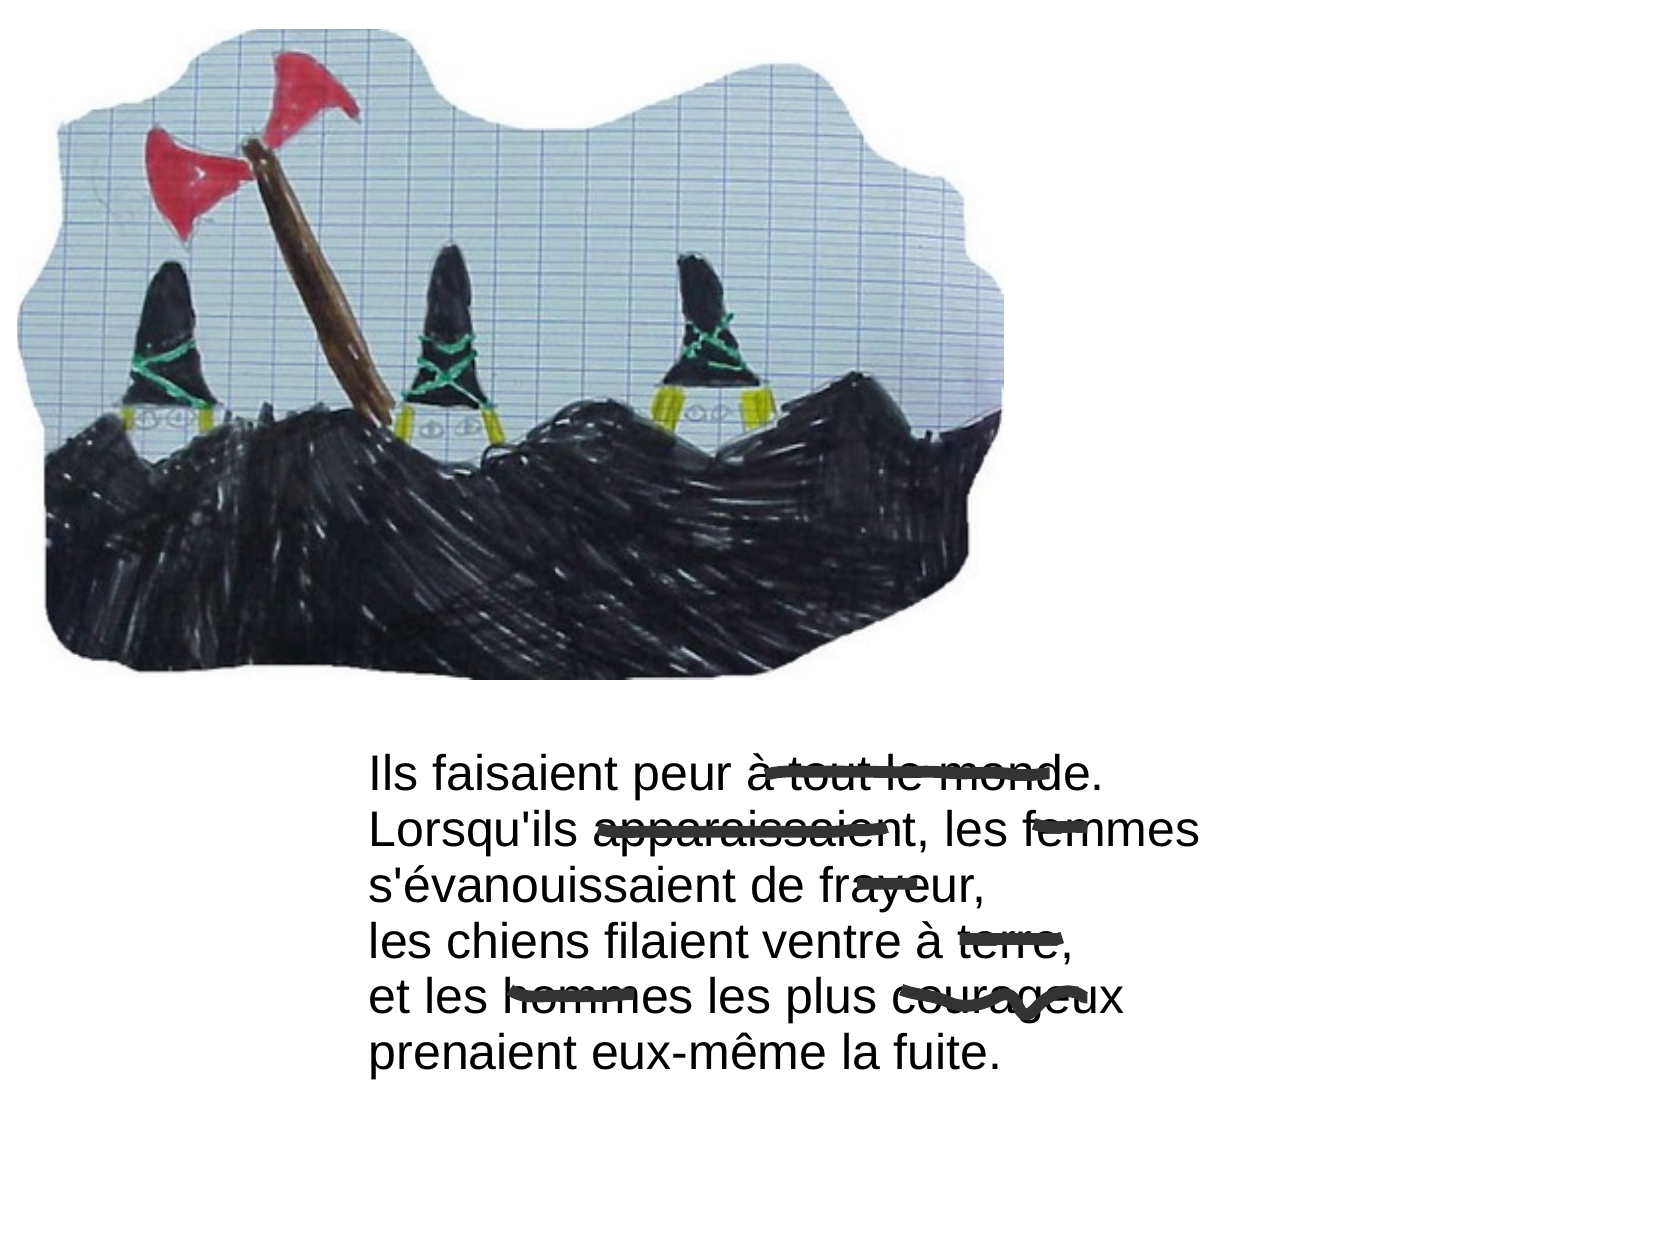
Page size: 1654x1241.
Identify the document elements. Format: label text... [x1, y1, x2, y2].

picture [17, 29, 1004, 680]
text_box Ils faisaient peur à tout le monde. Lorsqu'ils apparaissaient, les femmes s'évanouissaient de frayeur, les chiens filaient ventre à terre, et les hommes les plus courageux prenaient eux-même la fuite. [354, 738, 1216, 1088]
